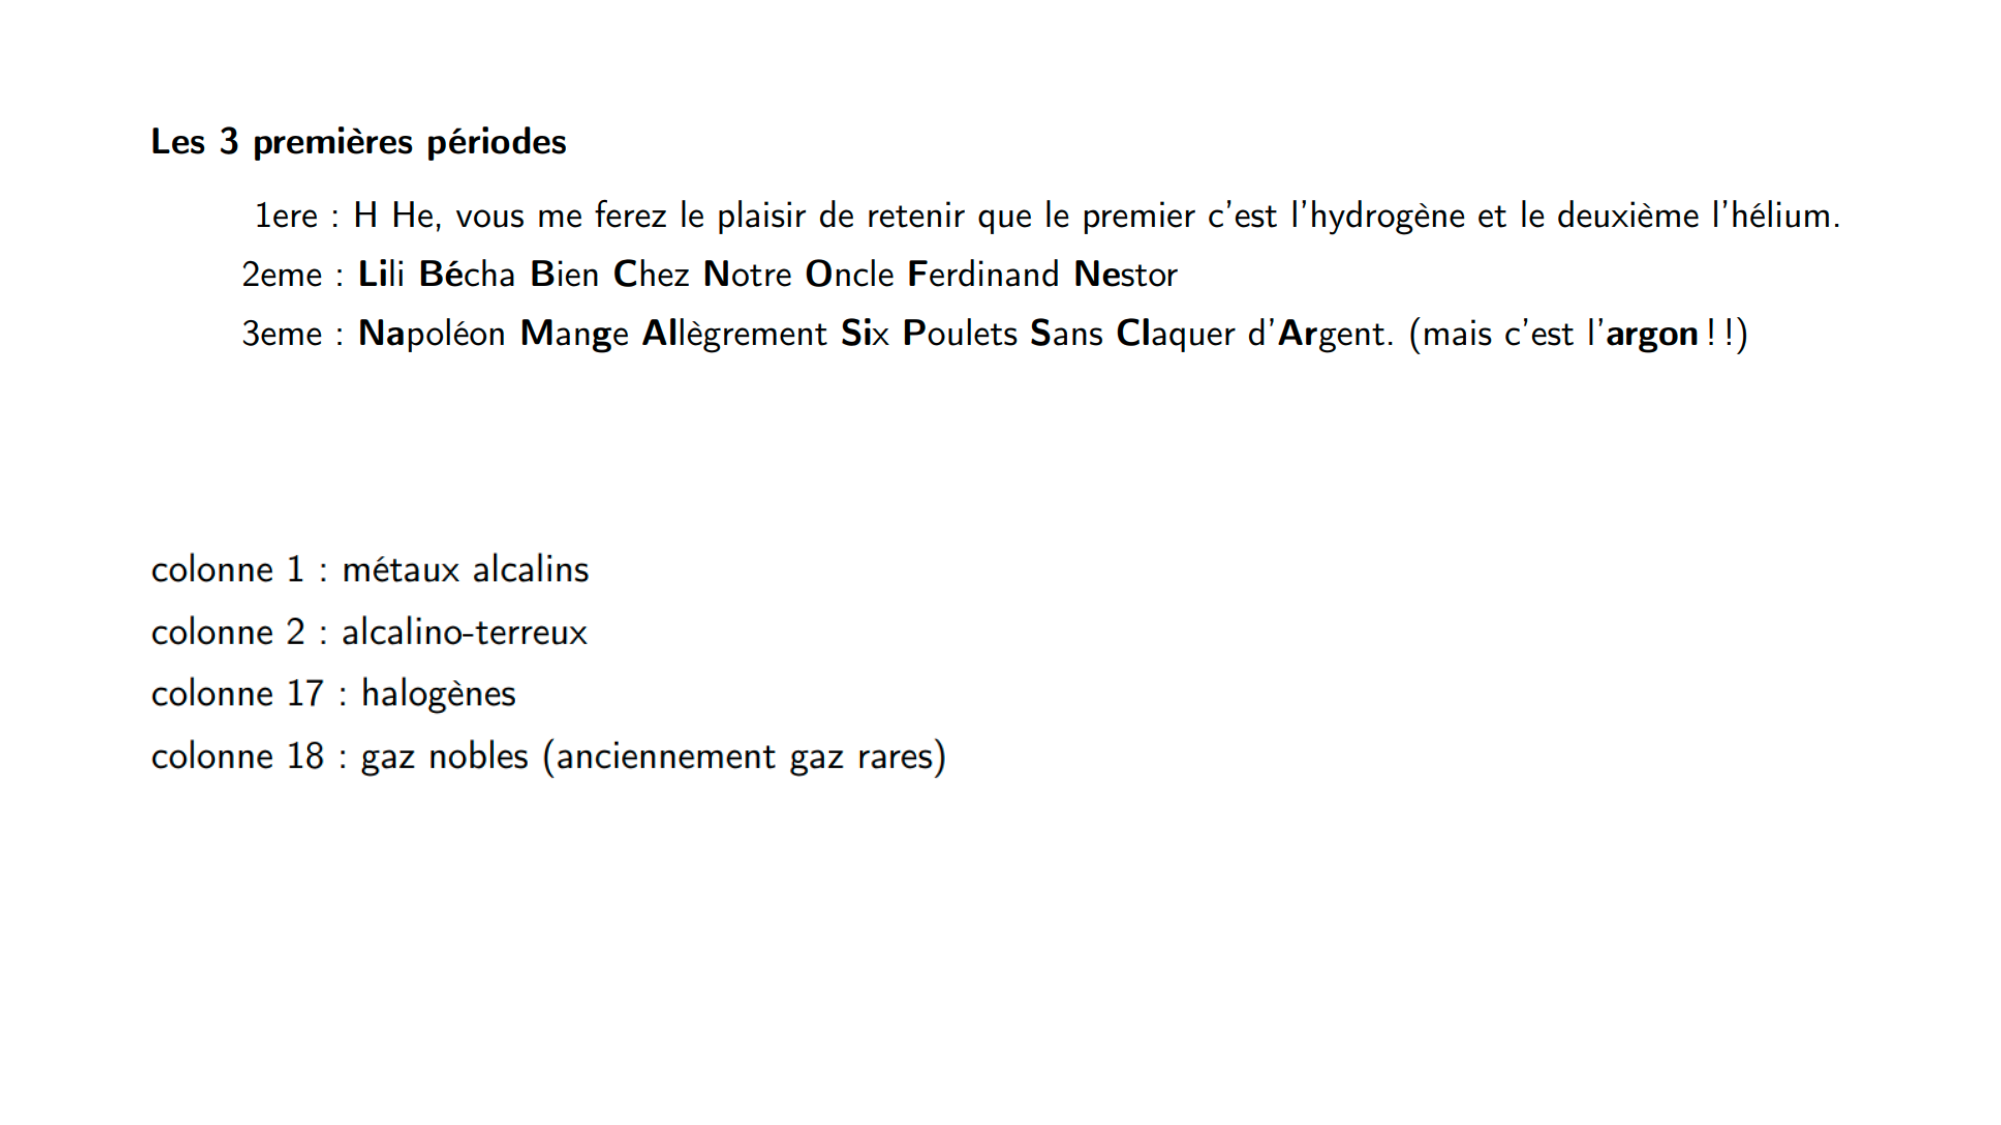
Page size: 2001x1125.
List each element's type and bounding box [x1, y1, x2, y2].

picture [42, 518, 1182, 814]
picture [137, 112, 1863, 374]
